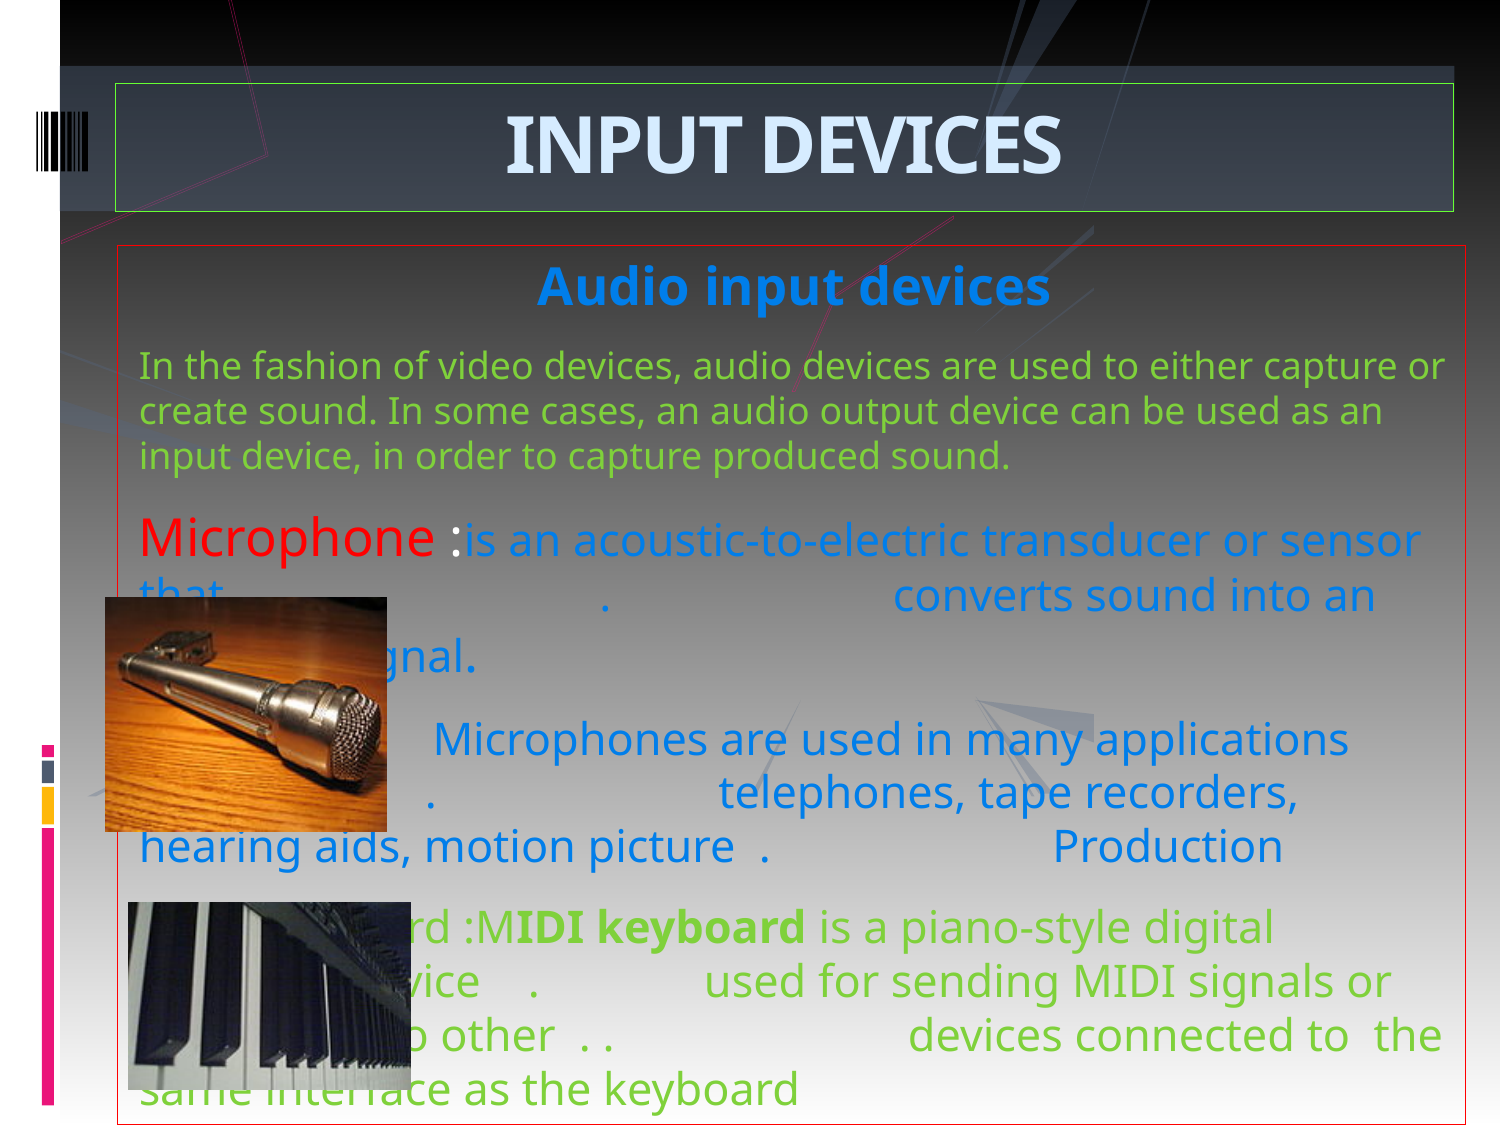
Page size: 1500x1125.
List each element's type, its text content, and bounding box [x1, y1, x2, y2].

title INPUT DEVICES [115, 83, 1454, 212]
picture [128, 902, 411, 1090]
picture [105, 597, 387, 832]
list Audio input devices In the fashion of video devices, audio devices are used to either capture or create sound. In some cases, an audio output device can be used as an input device, in order to capture produced sound. Microphone :is an acoustic-to-electric transducer or sensor that . converts sound into an electrical signal. Microphones are used in many applications such as . . telephones, tape recorders, hearing aids, motion picture . Production MIDI keyboard :MIDI keyboard is a piano-style digital keyboard device . used for sending MIDI signals or commands to other . . devices connected to the same interface as the keyboard [117, 245, 1466, 1125]
